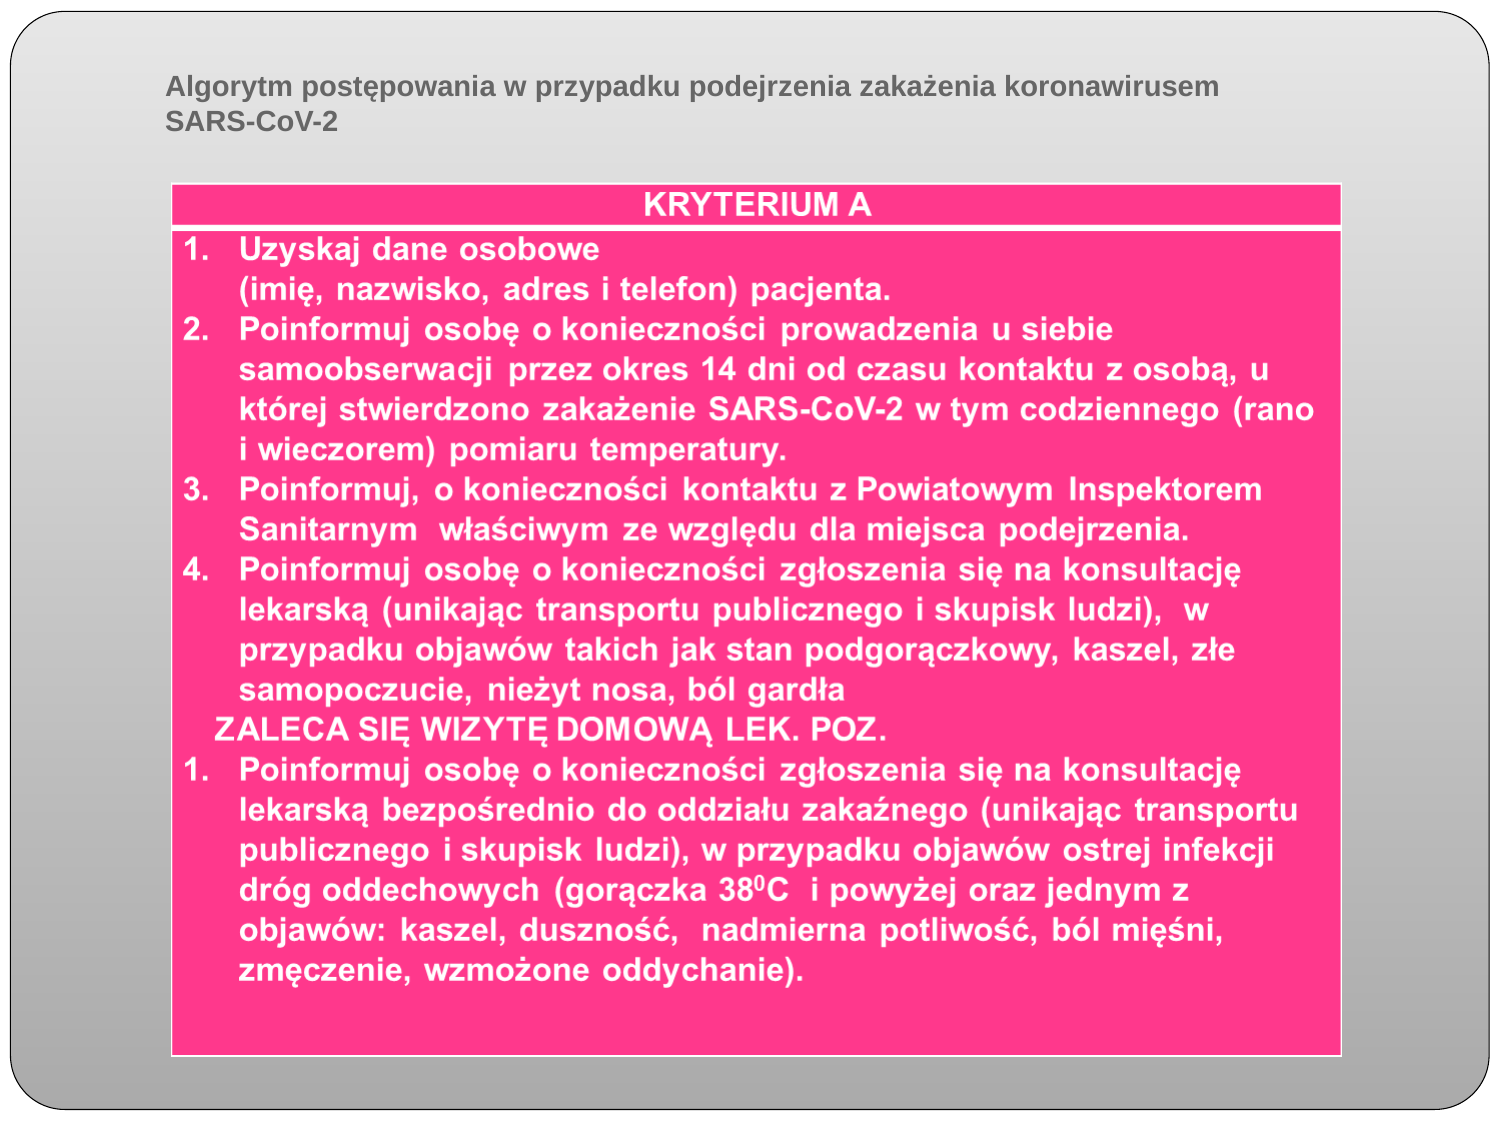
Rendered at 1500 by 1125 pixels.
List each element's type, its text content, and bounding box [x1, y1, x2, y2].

picture [171, 173, 1342, 1057]
title Algorytm postępowania w przypadku podejrzenia zakażenia koronawirusem SARS-CoV-2 [150, 45, 1426, 233]
